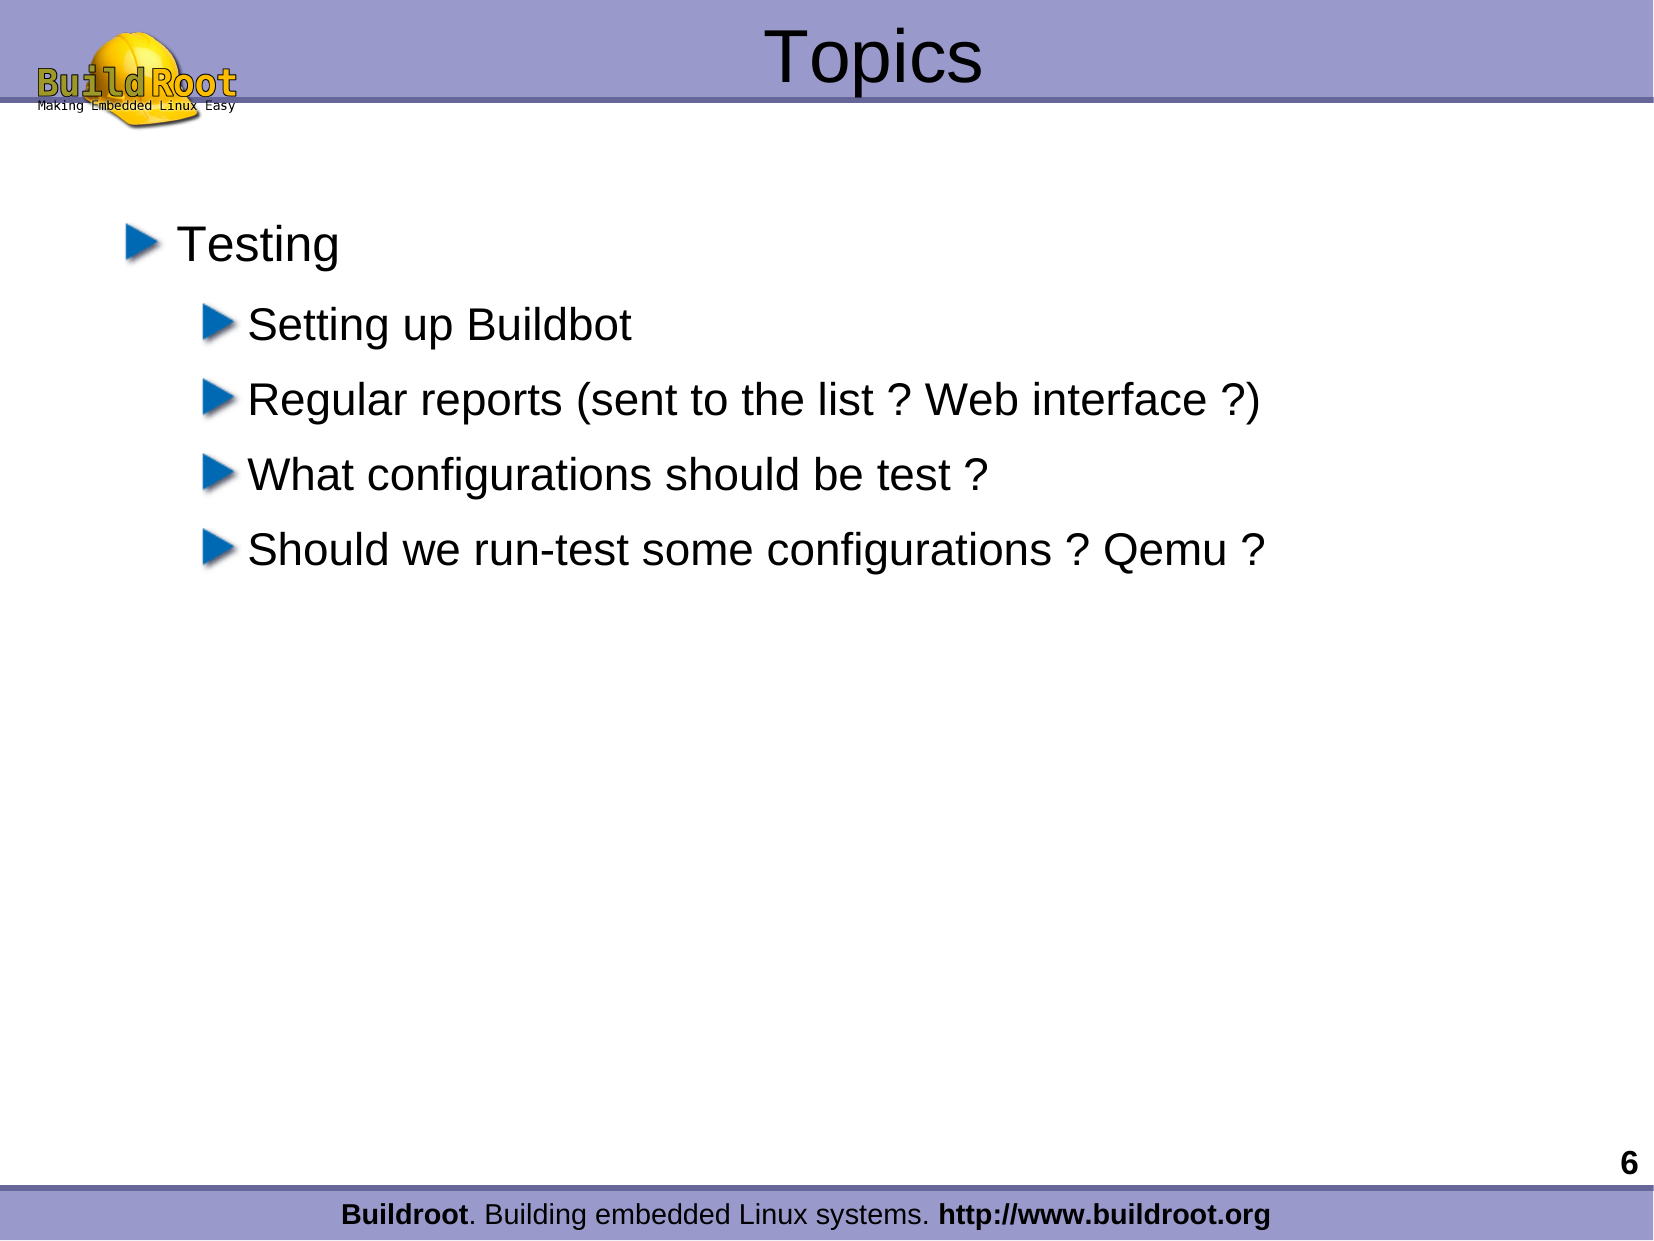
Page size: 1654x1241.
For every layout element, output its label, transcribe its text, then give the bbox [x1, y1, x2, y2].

picture [18, 17, 261, 140]
list Testing Setting up Buildbot Regular reports (sent to the list ? Web interface ?) What configurations should be test ? Should we run-test some configurations ? Qemu ? [105, 216, 1518, 1066]
title Topics [197, 10, 1551, 104]
